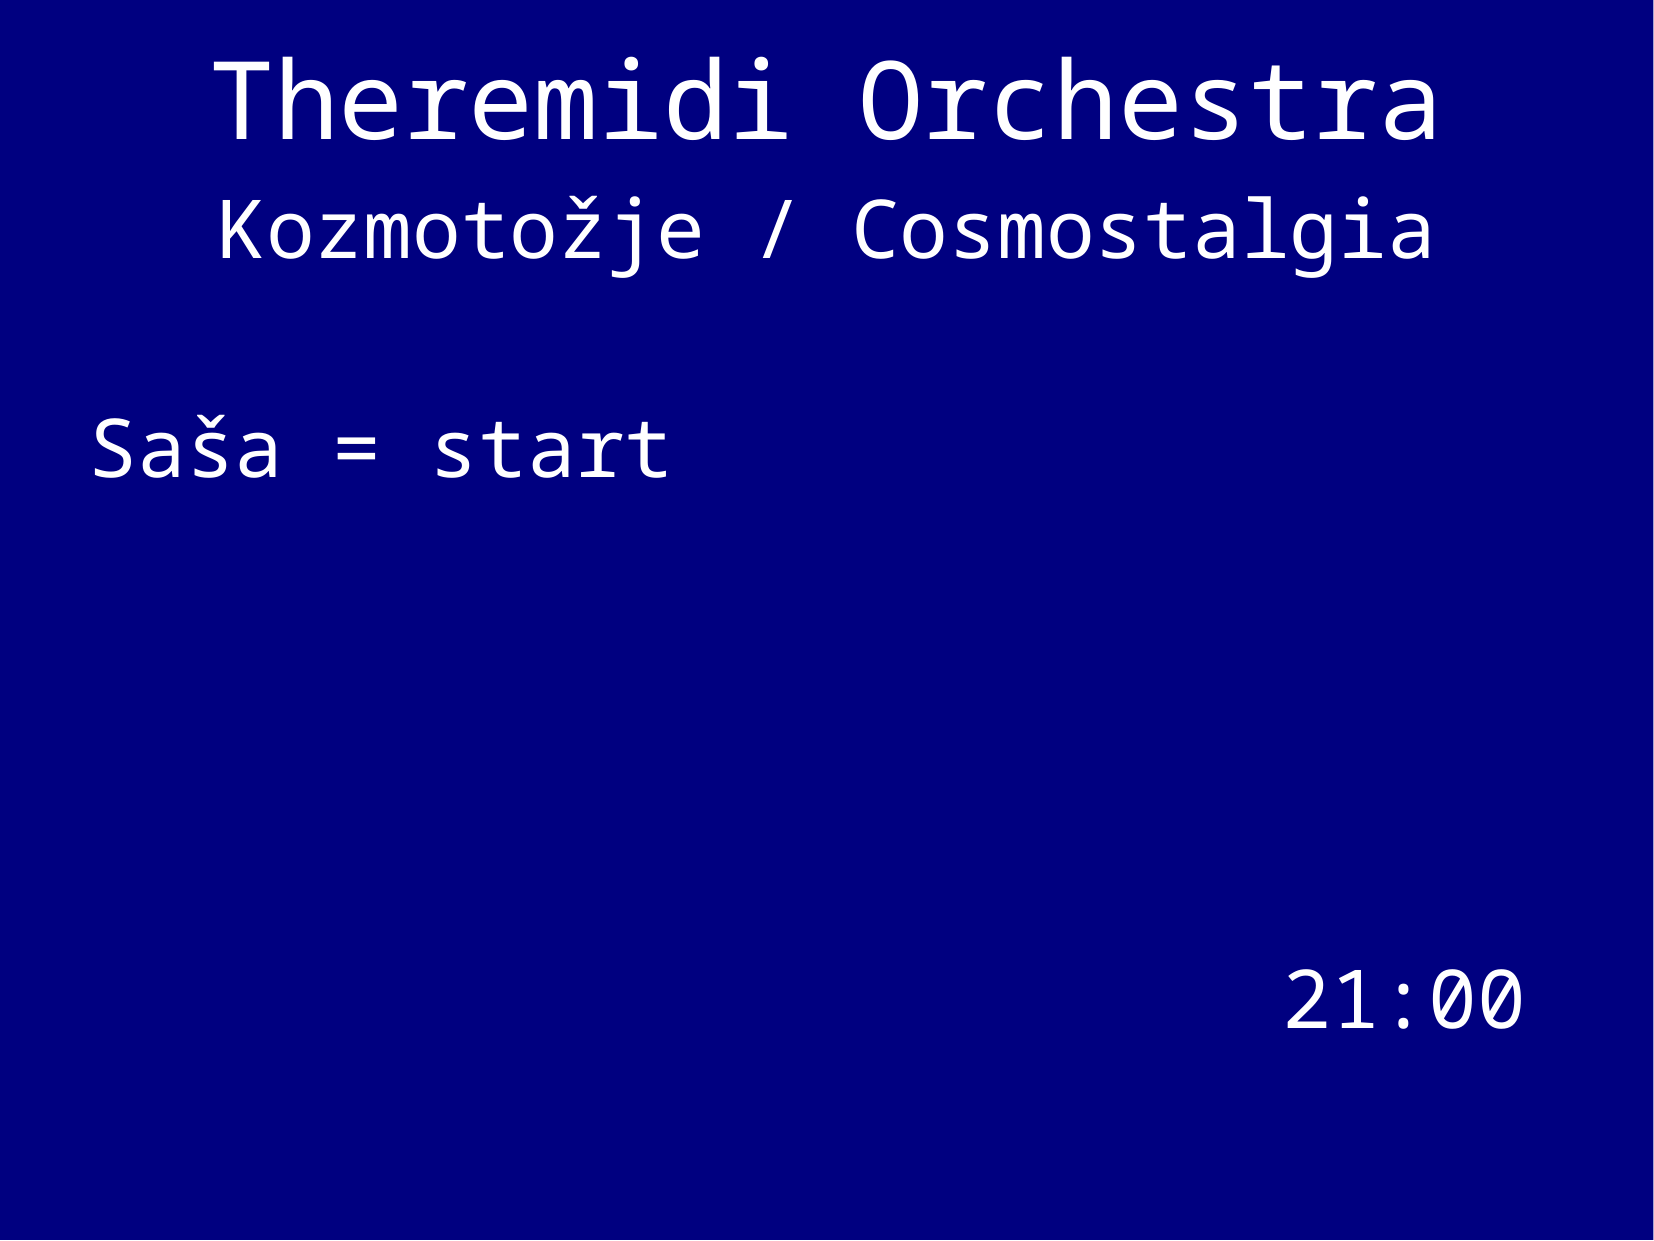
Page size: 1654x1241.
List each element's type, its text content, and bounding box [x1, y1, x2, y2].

title Theremidi Orchestra Kozmotožje / Cosmostalgia [82, 49, 1571, 257]
subtitle Saša = start [88, 272, 1566, 1063]
text_box 21:00 [1282, 900, 1620, 1096]
